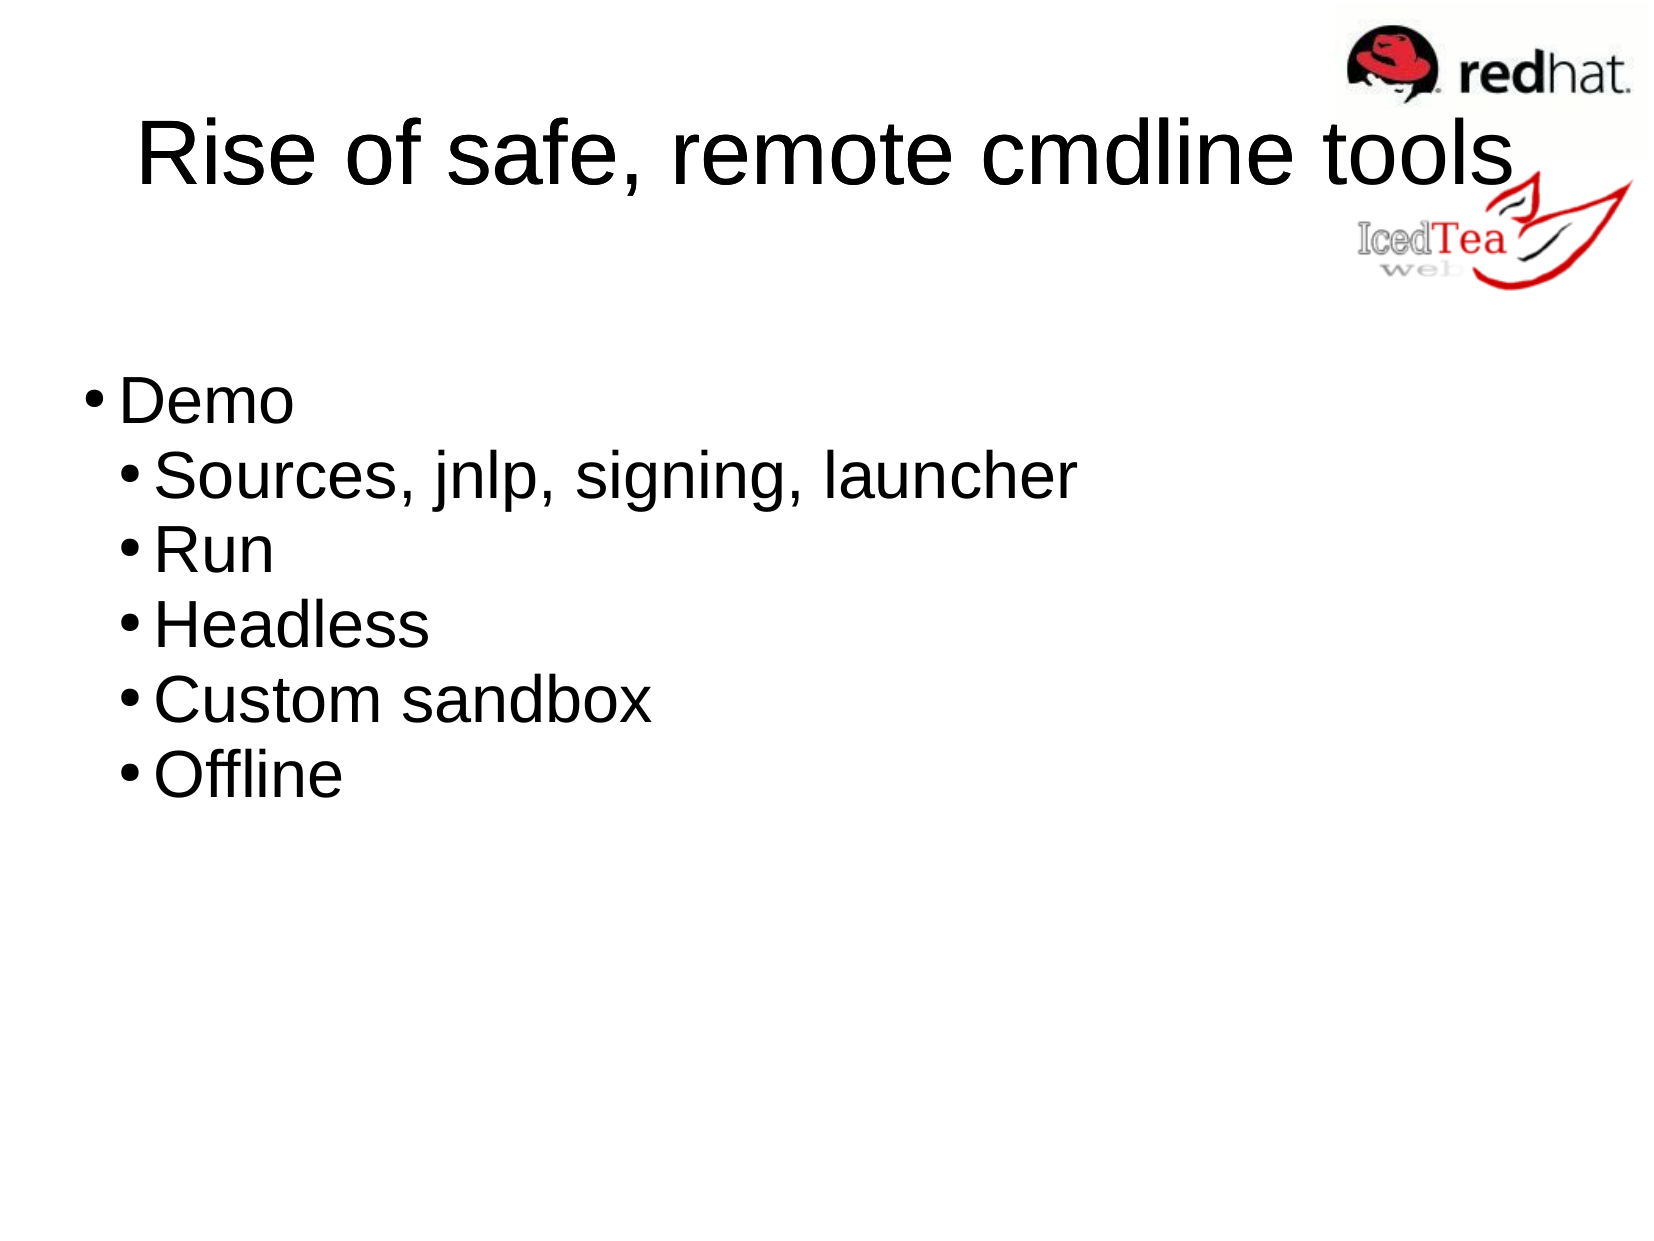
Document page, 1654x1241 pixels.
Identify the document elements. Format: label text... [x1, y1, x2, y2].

subtitle Demo Sources, jnlp, signing, launcher Run Headless Custom sandbox Offline [82, 362, 1571, 812]
title Rise of safe, remote cmdline tools [82, 49, 1571, 257]
picture [1335, 2, 1648, 316]
